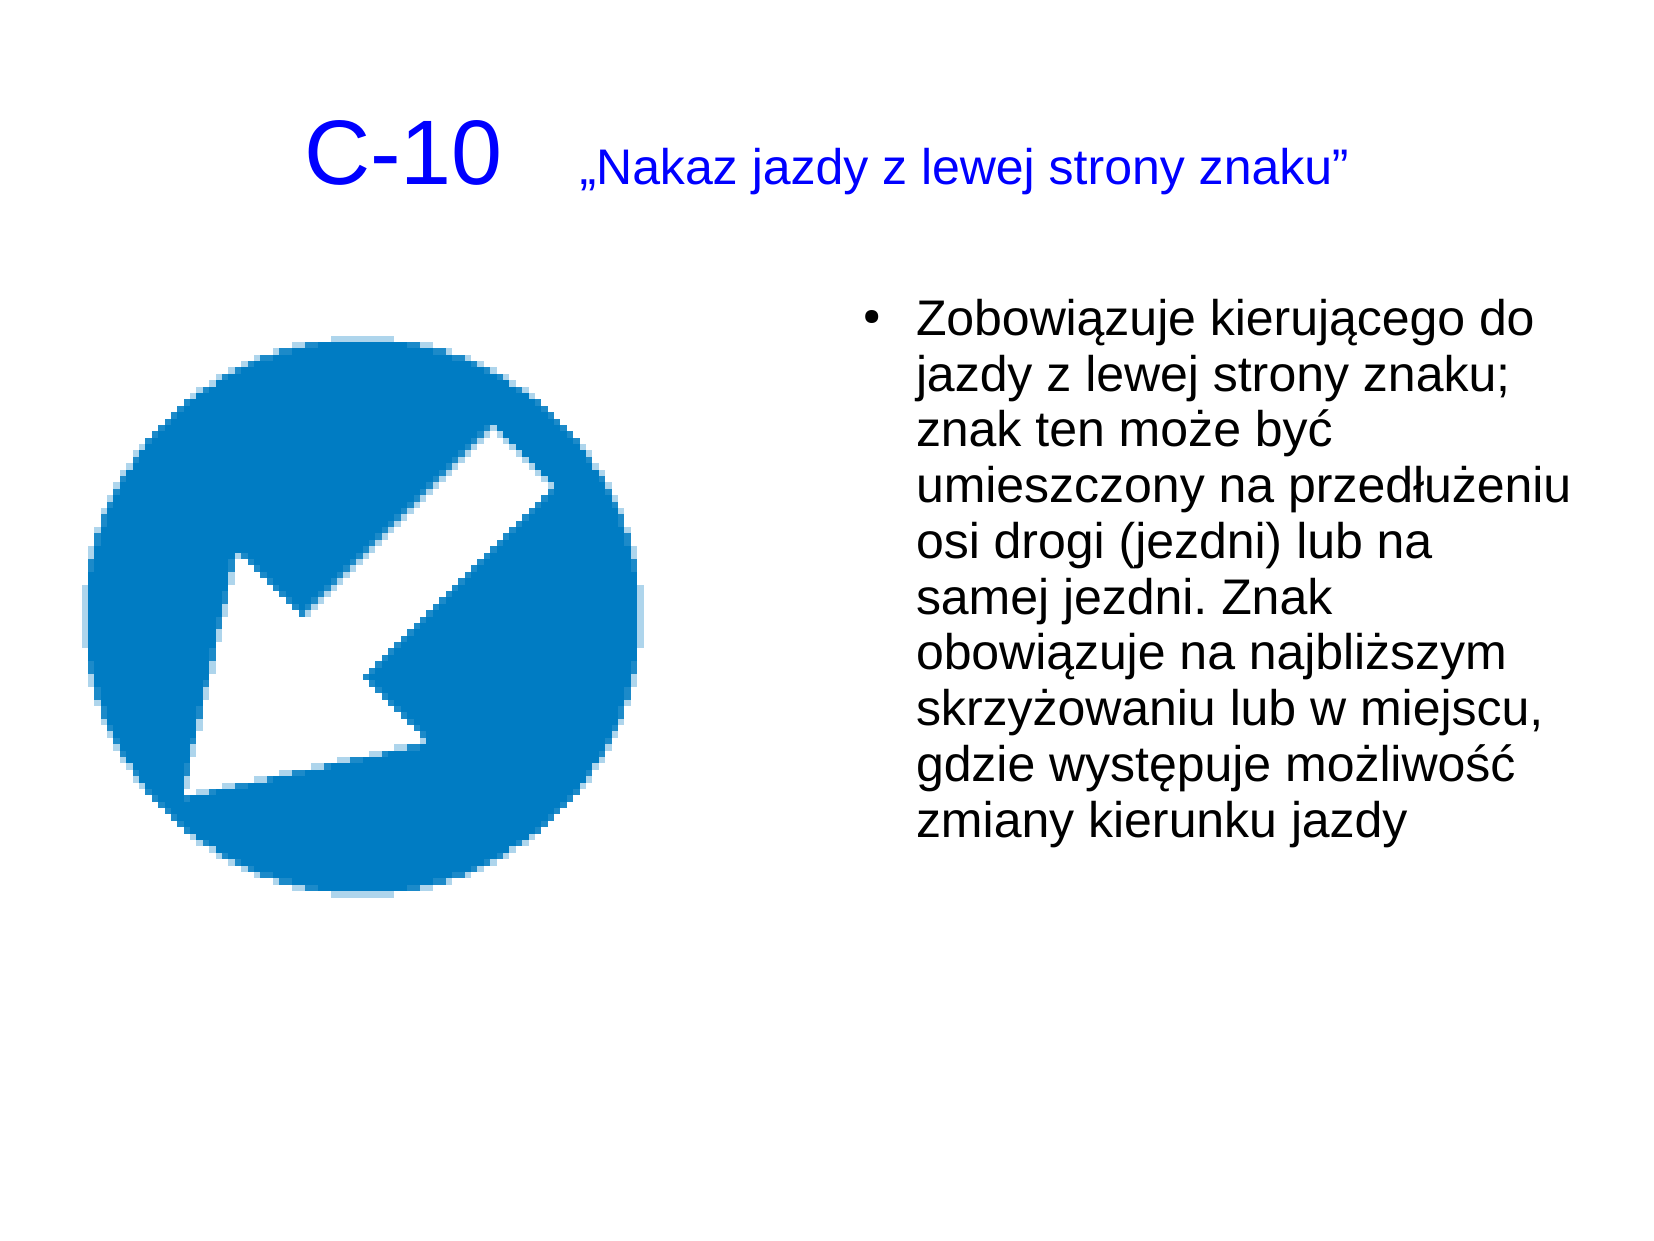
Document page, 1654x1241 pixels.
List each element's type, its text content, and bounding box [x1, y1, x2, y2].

picture [82, 336, 644, 898]
list Zobowiązuje kierującego do jazdy z lewej strony znaku; znak ten może być umieszczony na przedłużeniu osi drogi (jezdni) lub na samej jezdni. Znak obowiązuje na najbliższym skrzyżowaniu lub w miejscu, gdzie występuje możliwość zmiany kierunku jazdy [845, 290, 1572, 1094]
title C-10 „Nakaz jazdy z lewej strony znaku” [82, 56, 1571, 250]
